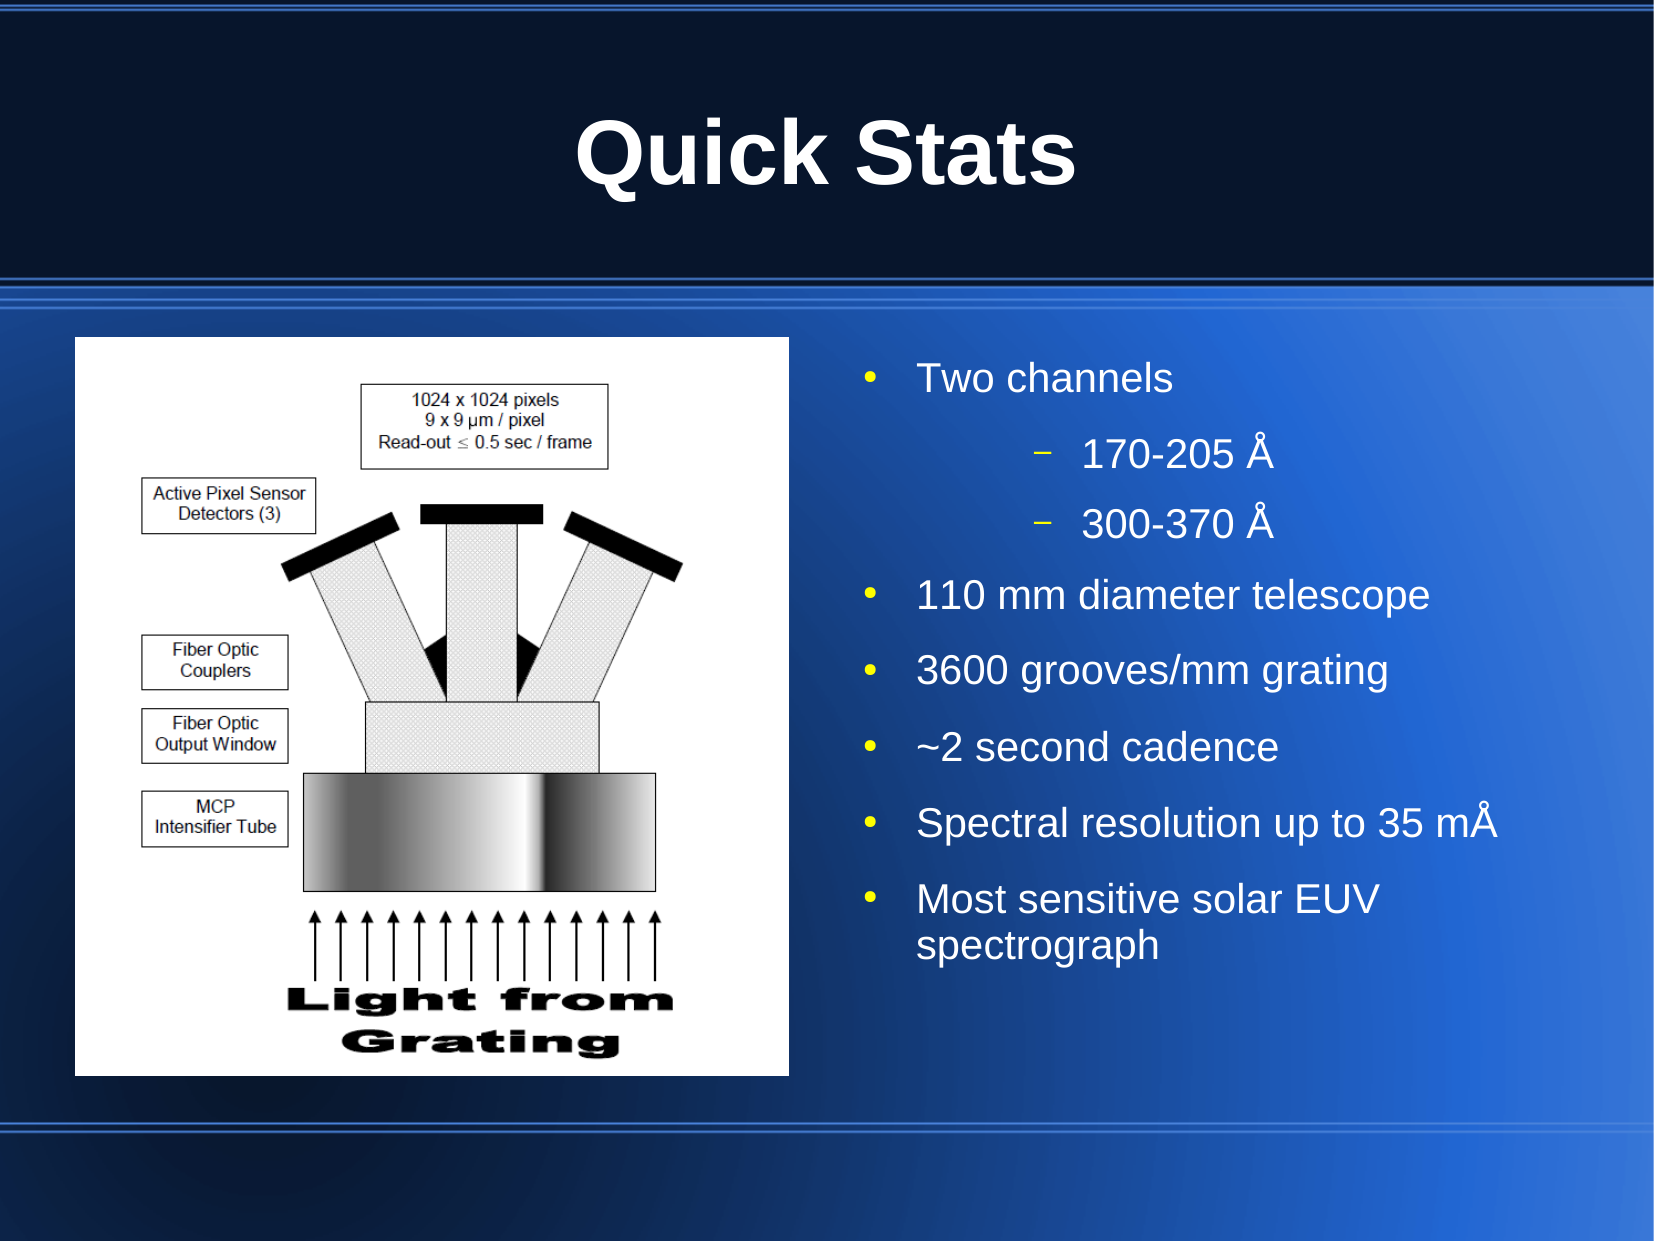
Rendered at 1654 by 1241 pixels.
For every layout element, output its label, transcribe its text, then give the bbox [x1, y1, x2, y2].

list Two channels 170-205 Å 300-370 Å 110 mm diameter telescope 3600 grooves/mm grating ~2 second cadence Spectral resolution up to 35 mÅ Most sensitive solar EUV spectrograph [845, 355, 1572, 1058]
title Quick Stats [82, 49, 1571, 257]
picture [0, 0, 1654, 1241]
